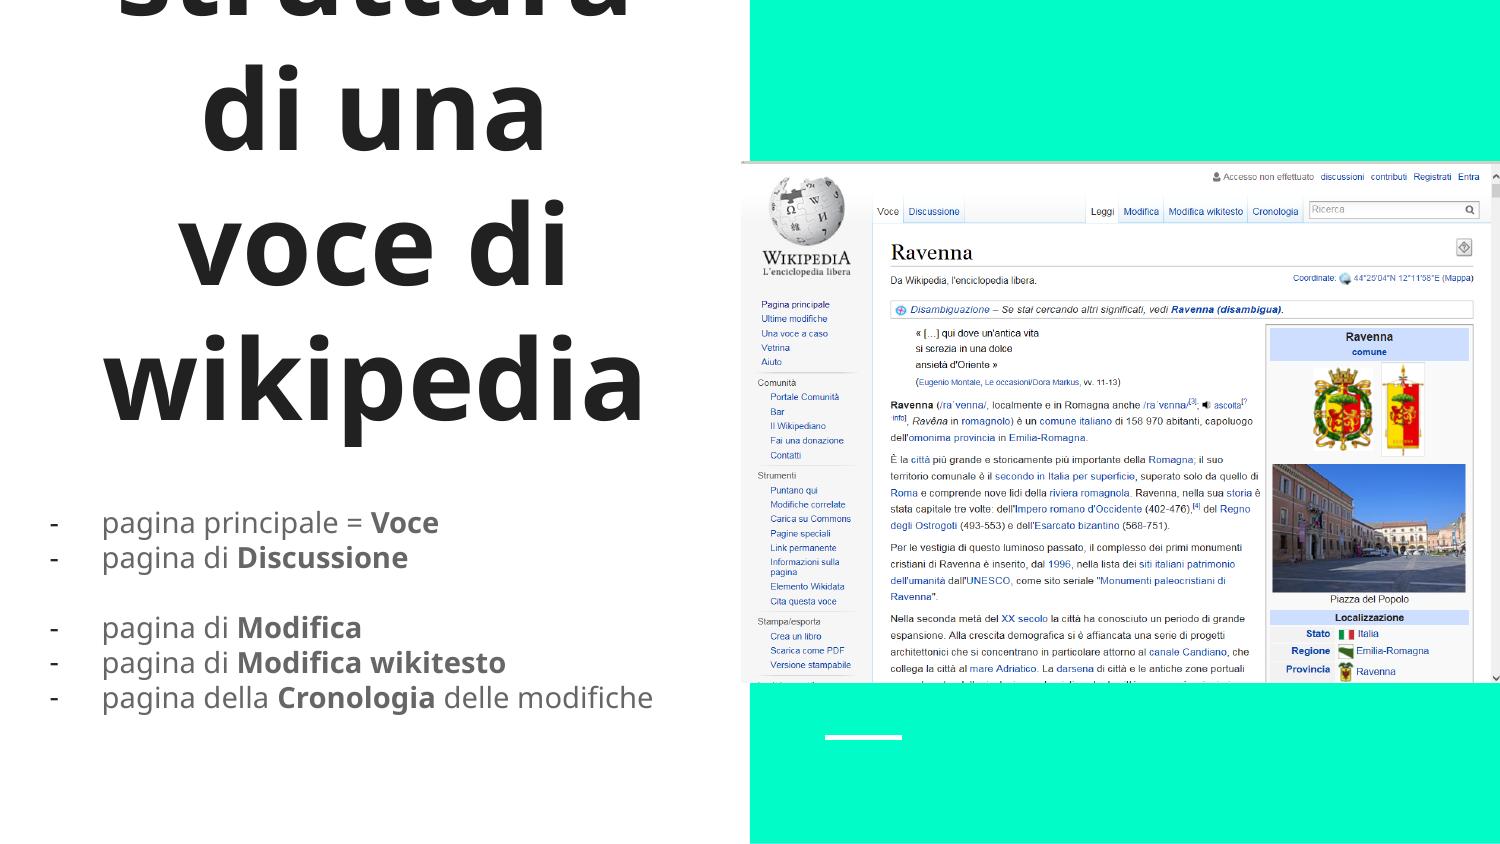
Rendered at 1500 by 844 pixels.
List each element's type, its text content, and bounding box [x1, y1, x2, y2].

title La struttura di una voce di wikipedia [43, 177, 708, 444]
picture [741, 161, 1500, 683]
subtitle pagina principale = Voce pagina di Discussione pagina di Modifica pagina di Modifica wikitesto pagina della Cronologia delle modifiche [11, 444, 726, 725]
